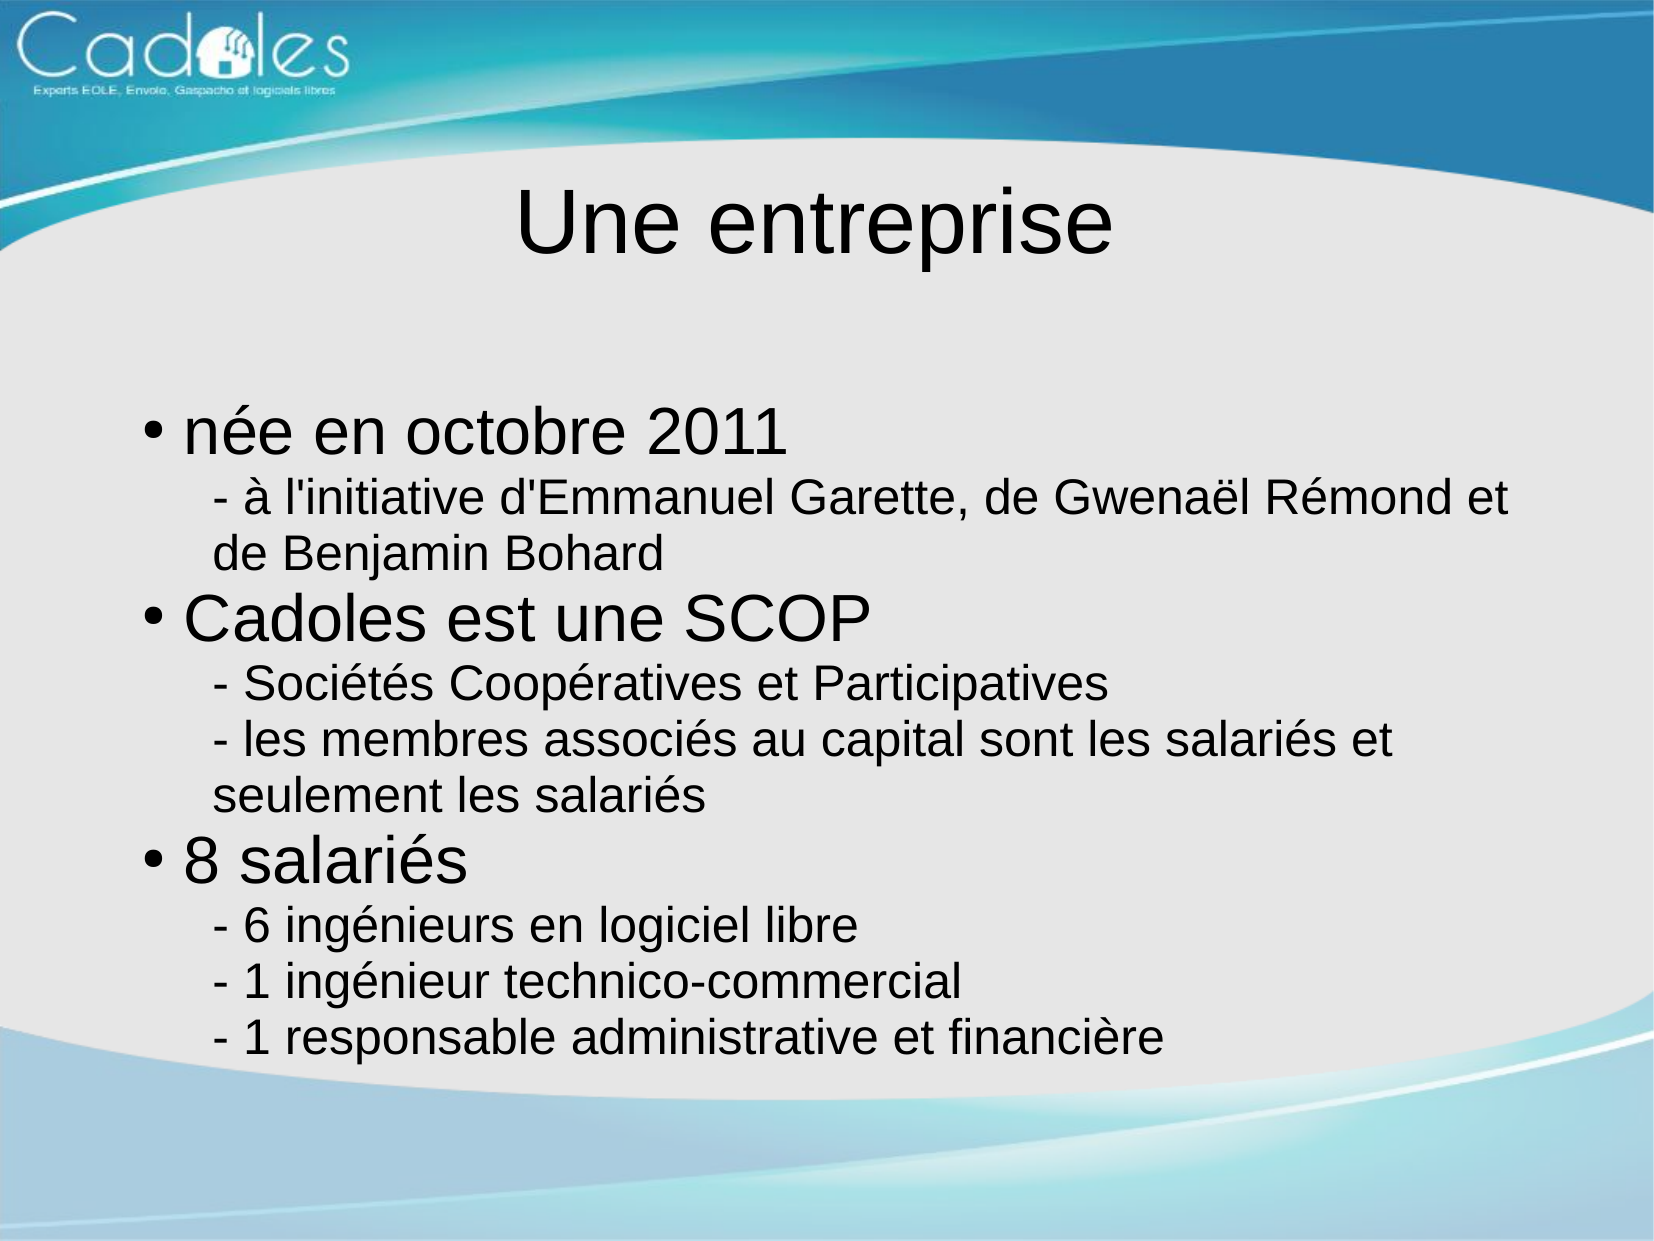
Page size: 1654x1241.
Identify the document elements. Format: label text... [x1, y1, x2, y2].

title Une entreprise [70, 118, 1559, 326]
picture [0, 0, 1654, 1241]
subtitle née en octobre 2011 - à l'initiative d'Emmanuel Garette, de Gwenaël Rémond et de Benjamin Bohard Cadoles est une SCOP - Sociétés Coopératives et Participatives - les membres associés au capital sont les salariés et seulement les salariés 8 salariés - 6 ingénieurs en logiciel libre - 1 ingénieur technico-commercial - 1 responsable administrative et financière [141, 325, 1548, 1134]
